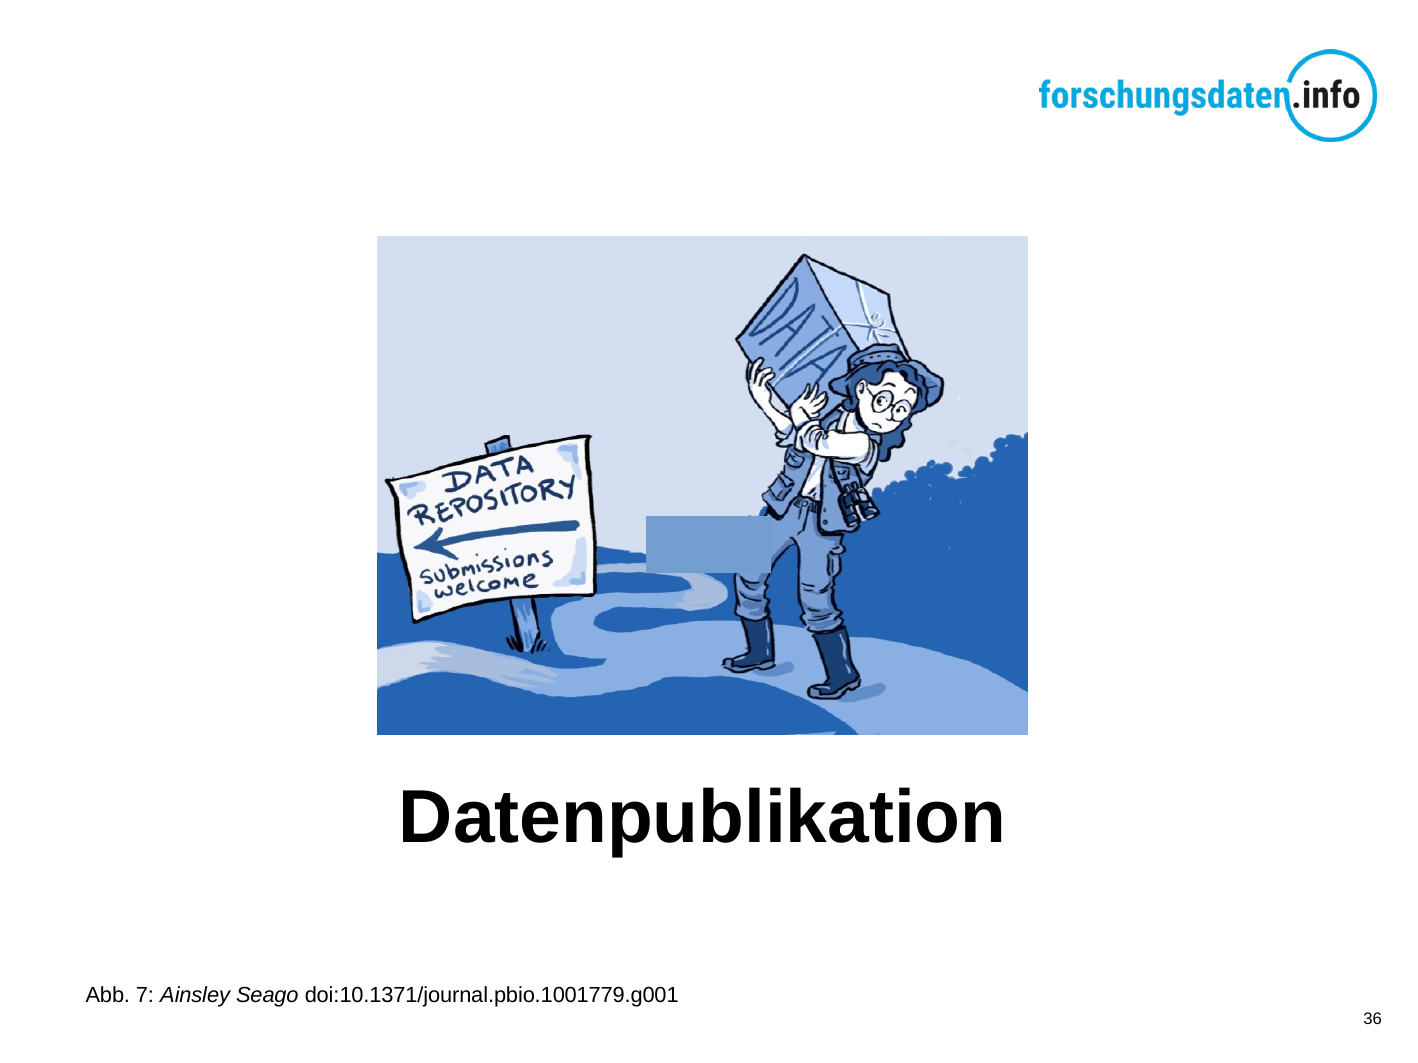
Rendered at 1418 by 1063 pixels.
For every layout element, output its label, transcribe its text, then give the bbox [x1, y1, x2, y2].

picture [1342, 107, 1377, 142]
table_header [646, 516, 771, 573]
picture [1039, 49, 1372, 142]
picture [1339, 49, 1377, 85]
slide_number <Nummer> [1253, 1003, 1382, 1028]
text_box Abb. 7: Ainsley Seago doi:10.1371/journal.pbio.1001779.g001 [70, 972, 1253, 1041]
picture [377, 236, 1028, 735]
title Datenpublikation [35, 767, 1371, 945]
